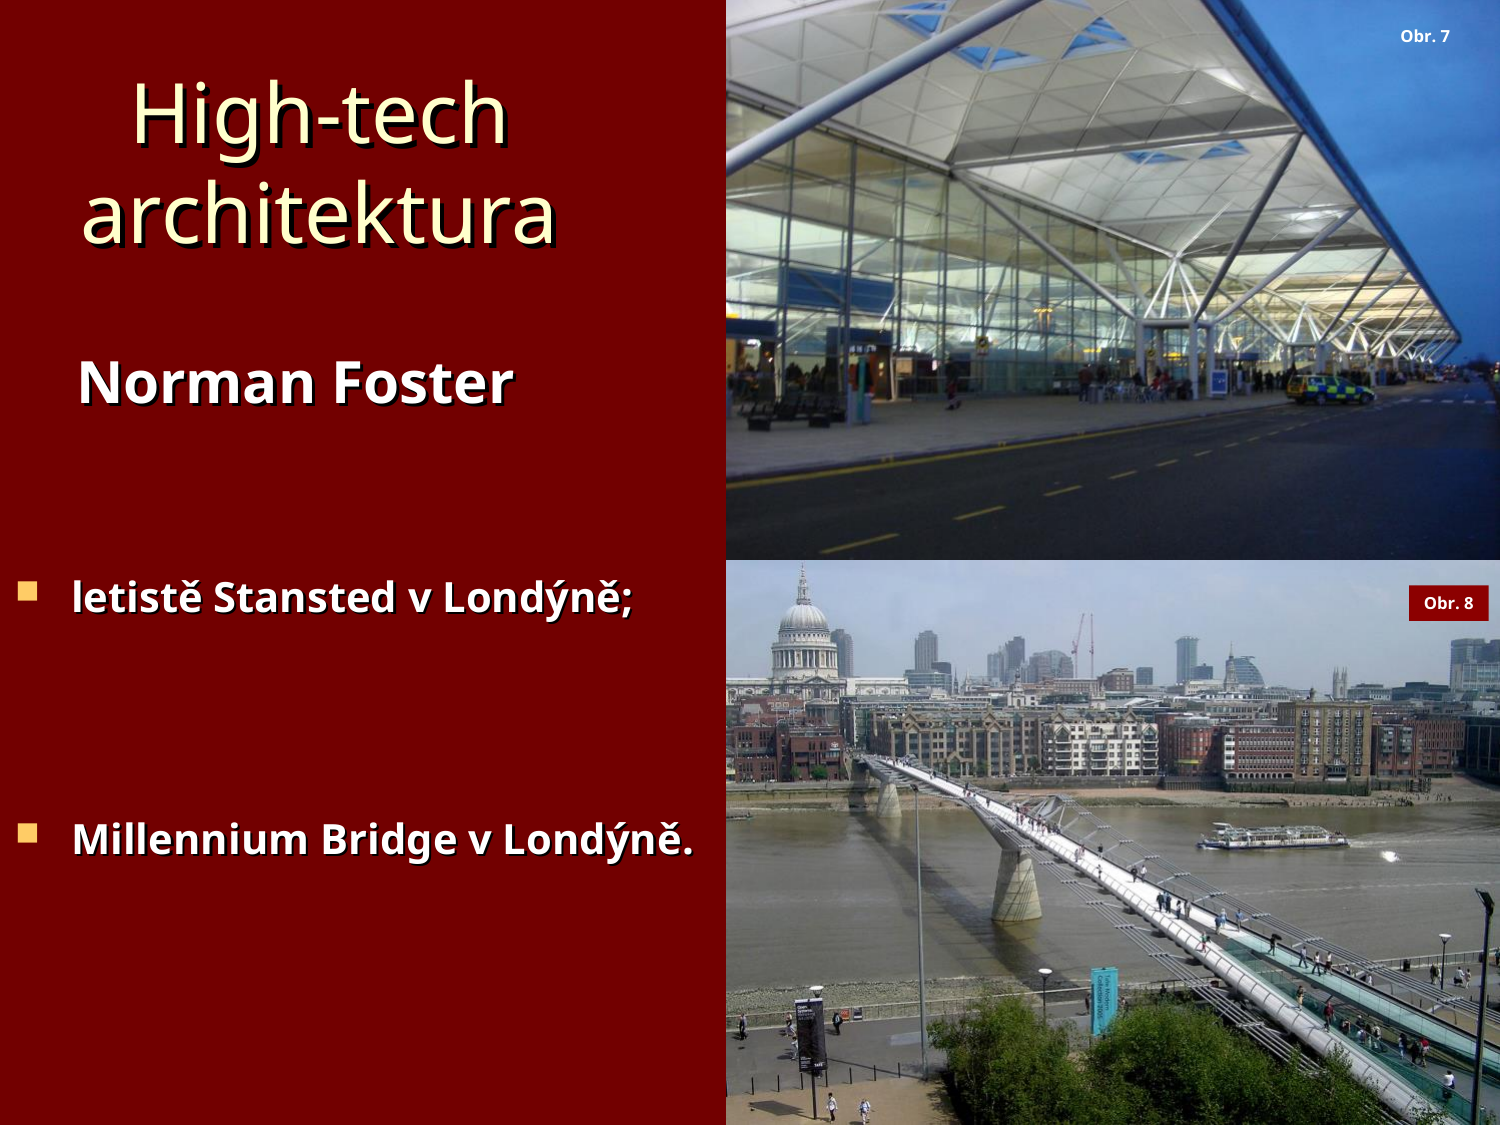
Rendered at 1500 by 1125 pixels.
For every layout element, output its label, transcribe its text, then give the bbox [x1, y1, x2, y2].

title High-tech architektura [0, 52, 640, 268]
text_box Obr. 7 [1385, 18, 1466, 54]
text_box Obr. 8 [1409, 585, 1489, 621]
list Norman Foster letistě Stansted v Londýně; Millennium Bridge v Londýně. [0, 337, 726, 1000]
text_box [726, 0, 1500, 1125]
